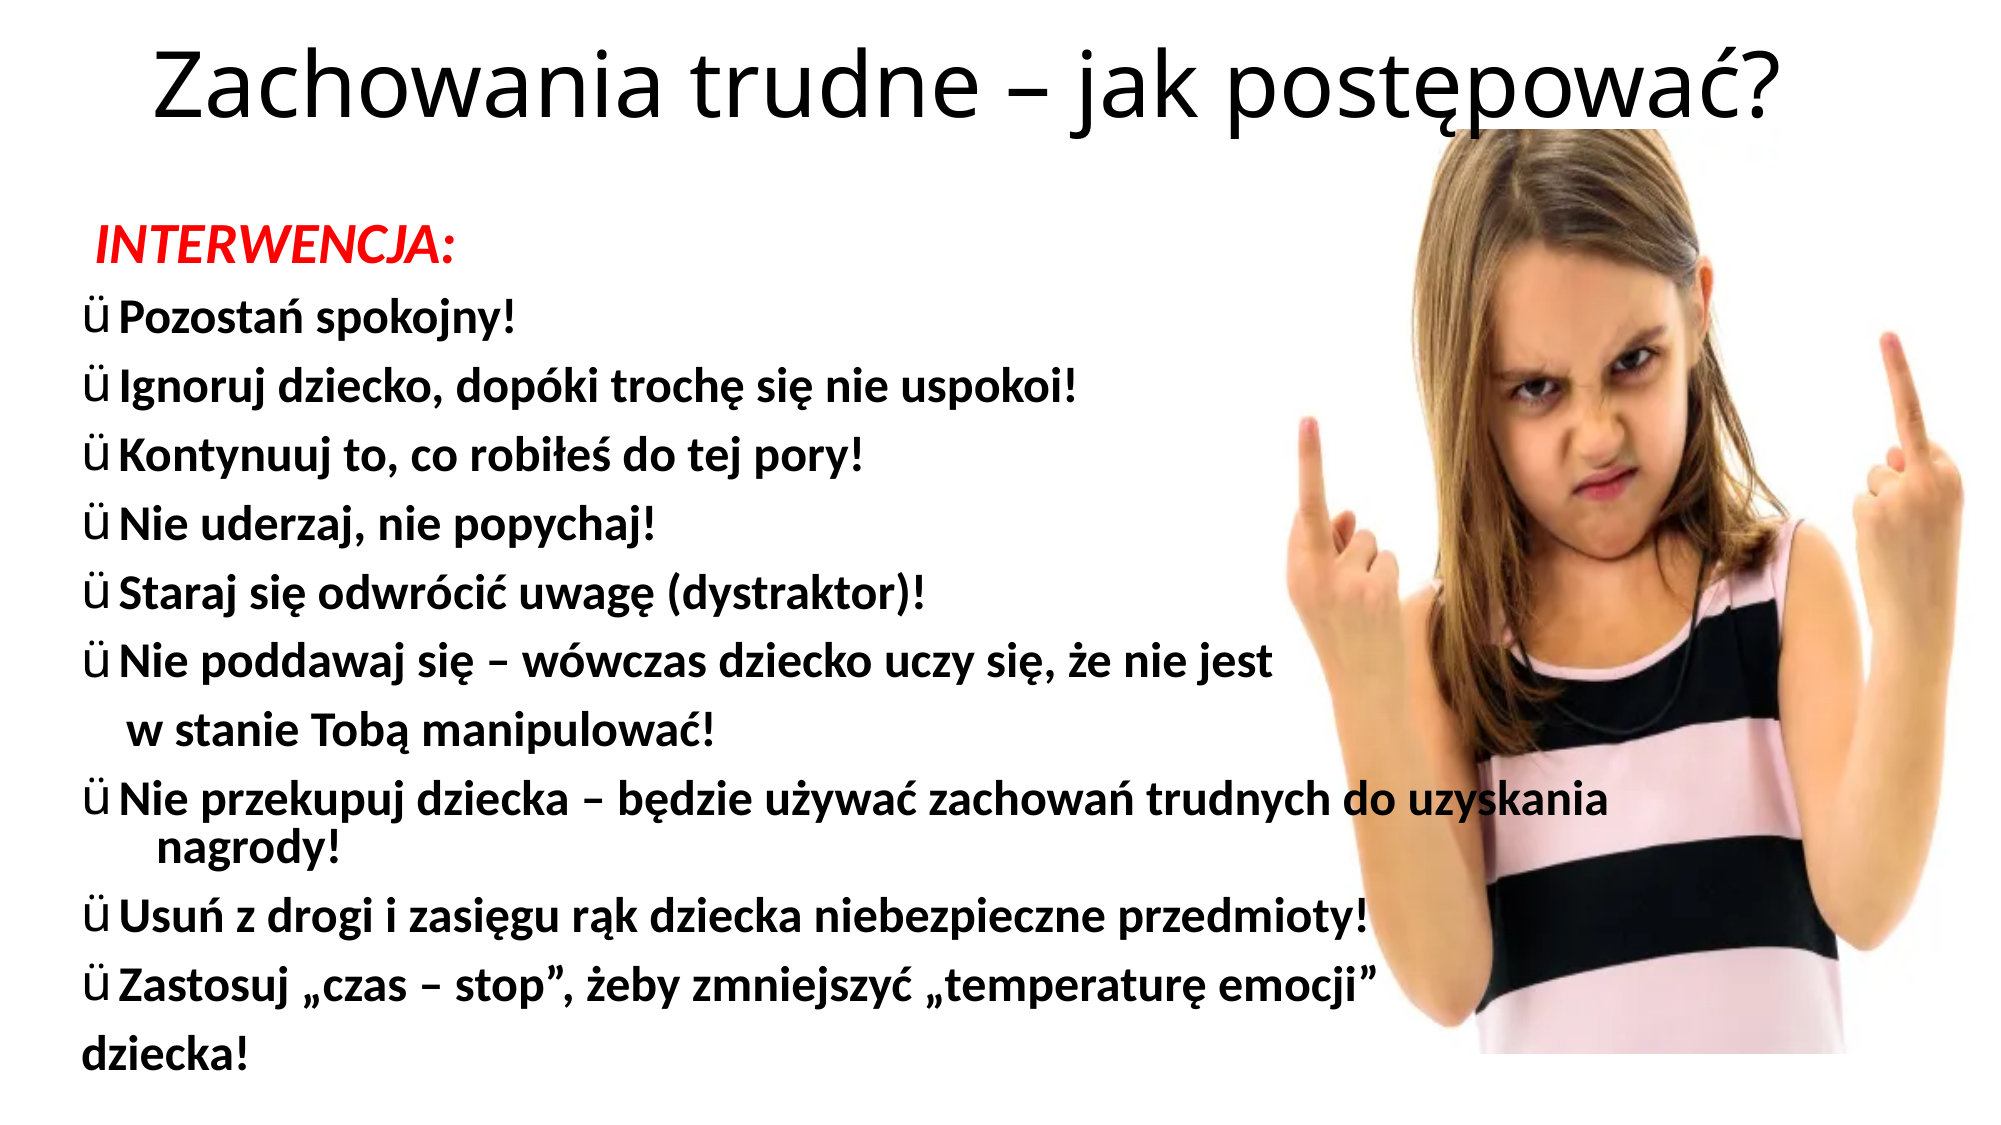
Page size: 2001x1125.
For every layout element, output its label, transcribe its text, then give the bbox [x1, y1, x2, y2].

picture [819, 129, 2000, 1054]
title Zachowania trudne – jak postępować? [137, 0, 1863, 176]
list INTERWENCJA: Pozostań spokojny! Ignoruj dziecko, dopóki trochę się nie uspokoi! Kontynuuj to, co robiłeś do tej pory! Nie uderzaj, nie popychaj! Staraj się odwrócić uwagę (dystraktor)! Nie poddawaj się – wówczas dziecko uczy się, że nie jest w stanie Tobą manipulować! Nie przekupuj dziecka – będzie używać zachowań trudnych do uzyskania nagrody! Usuń z drogi i zasięgu rąk dziecka niebezpieczne przedmioty! Zastosuj „czas – stop”, żeby zmniejszyć „temperaturę emocji” dziecka! [66, 211, 1792, 1125]
